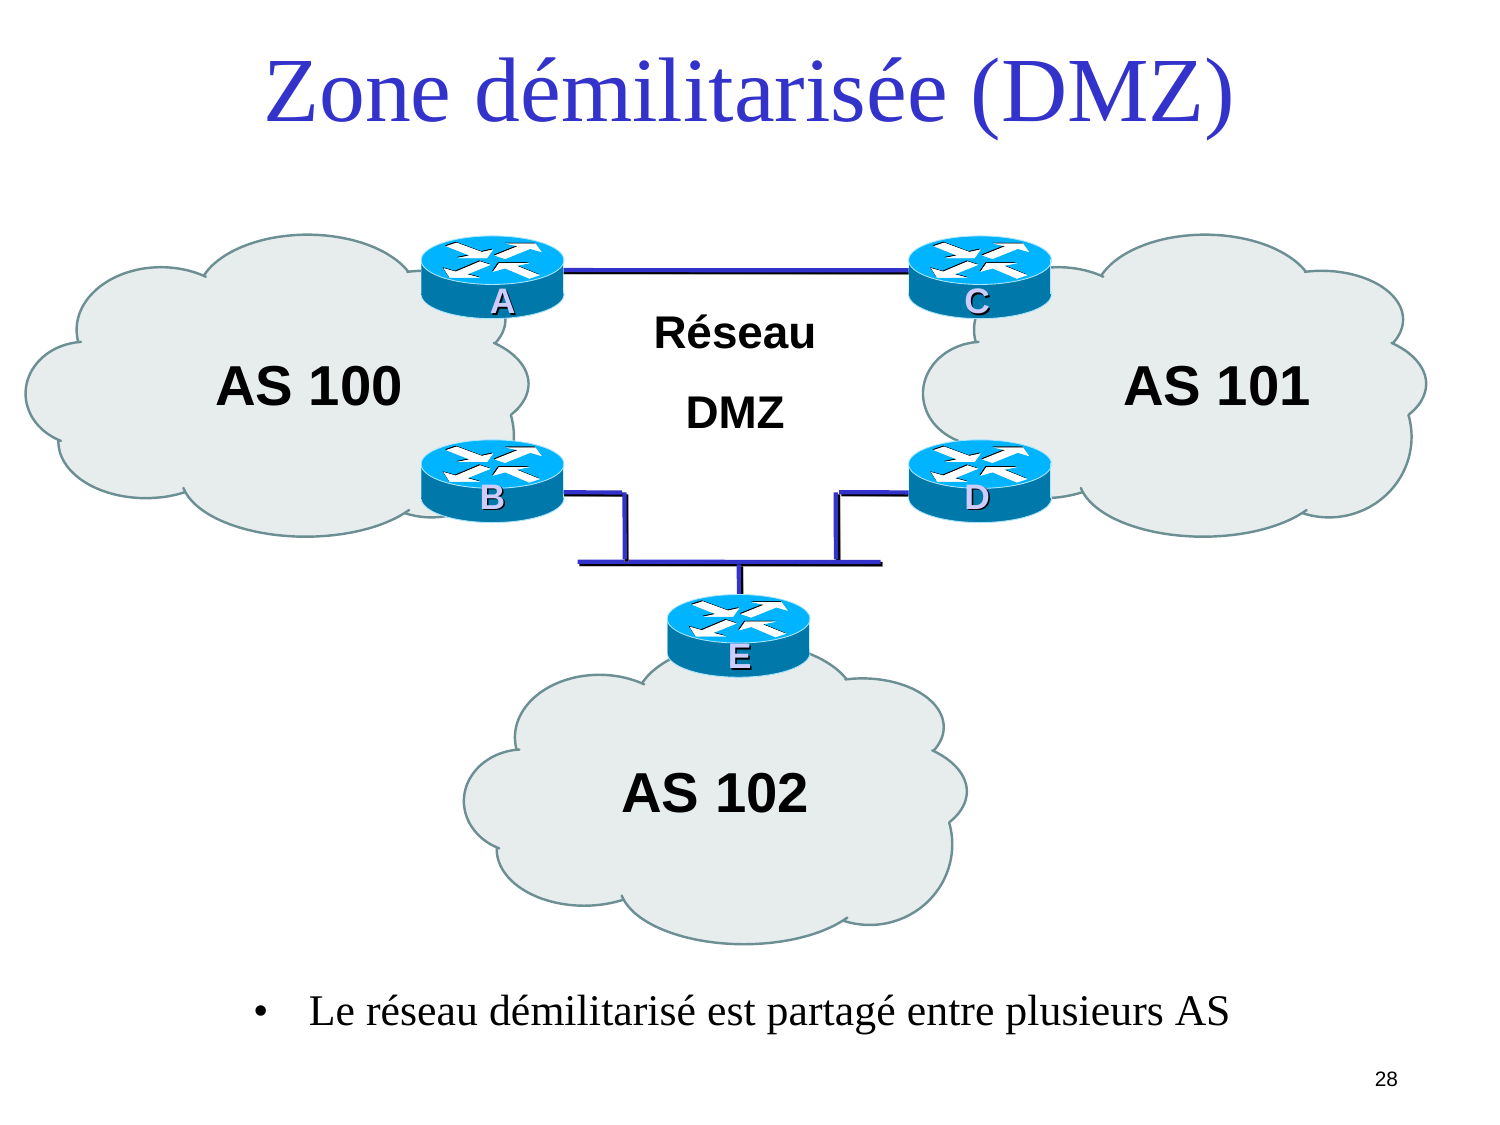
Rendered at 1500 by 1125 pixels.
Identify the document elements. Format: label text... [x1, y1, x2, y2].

picture [985, 448, 1027, 462]
text_box Réseau DMZ [599, 307, 871, 439]
text_box C [964, 281, 991, 322]
picture [741, 622, 783, 636]
text_box B [479, 476, 506, 517]
picture [936, 447, 979, 461]
text_box AS 100 [205, 354, 412, 418]
picture [461, 594, 972, 949]
picture [667, 594, 734, 615]
text_box E [727, 636, 752, 677]
picture [692, 621, 734, 636]
text_box A [489, 281, 516, 322]
picture [982, 467, 1024, 482]
picture [743, 602, 785, 617]
picture [934, 262, 975, 277]
title Zone démilitarisée (DMZ) [112, 0, 1388, 188]
list Le réseau démilitarisé est partagé entre plusieurs AS [67, 965, 1417, 1059]
text_box D [964, 476, 991, 517]
picture [934, 466, 975, 481]
picture [23, 232, 567, 542]
picture [694, 602, 737, 616]
picture [985, 244, 1027, 258]
picture [936, 243, 979, 258]
picture [982, 263, 1024, 278]
text_box AS 102 [608, 761, 822, 825]
text_box AS 101 [1103, 354, 1331, 418]
picture [908, 232, 1431, 542]
